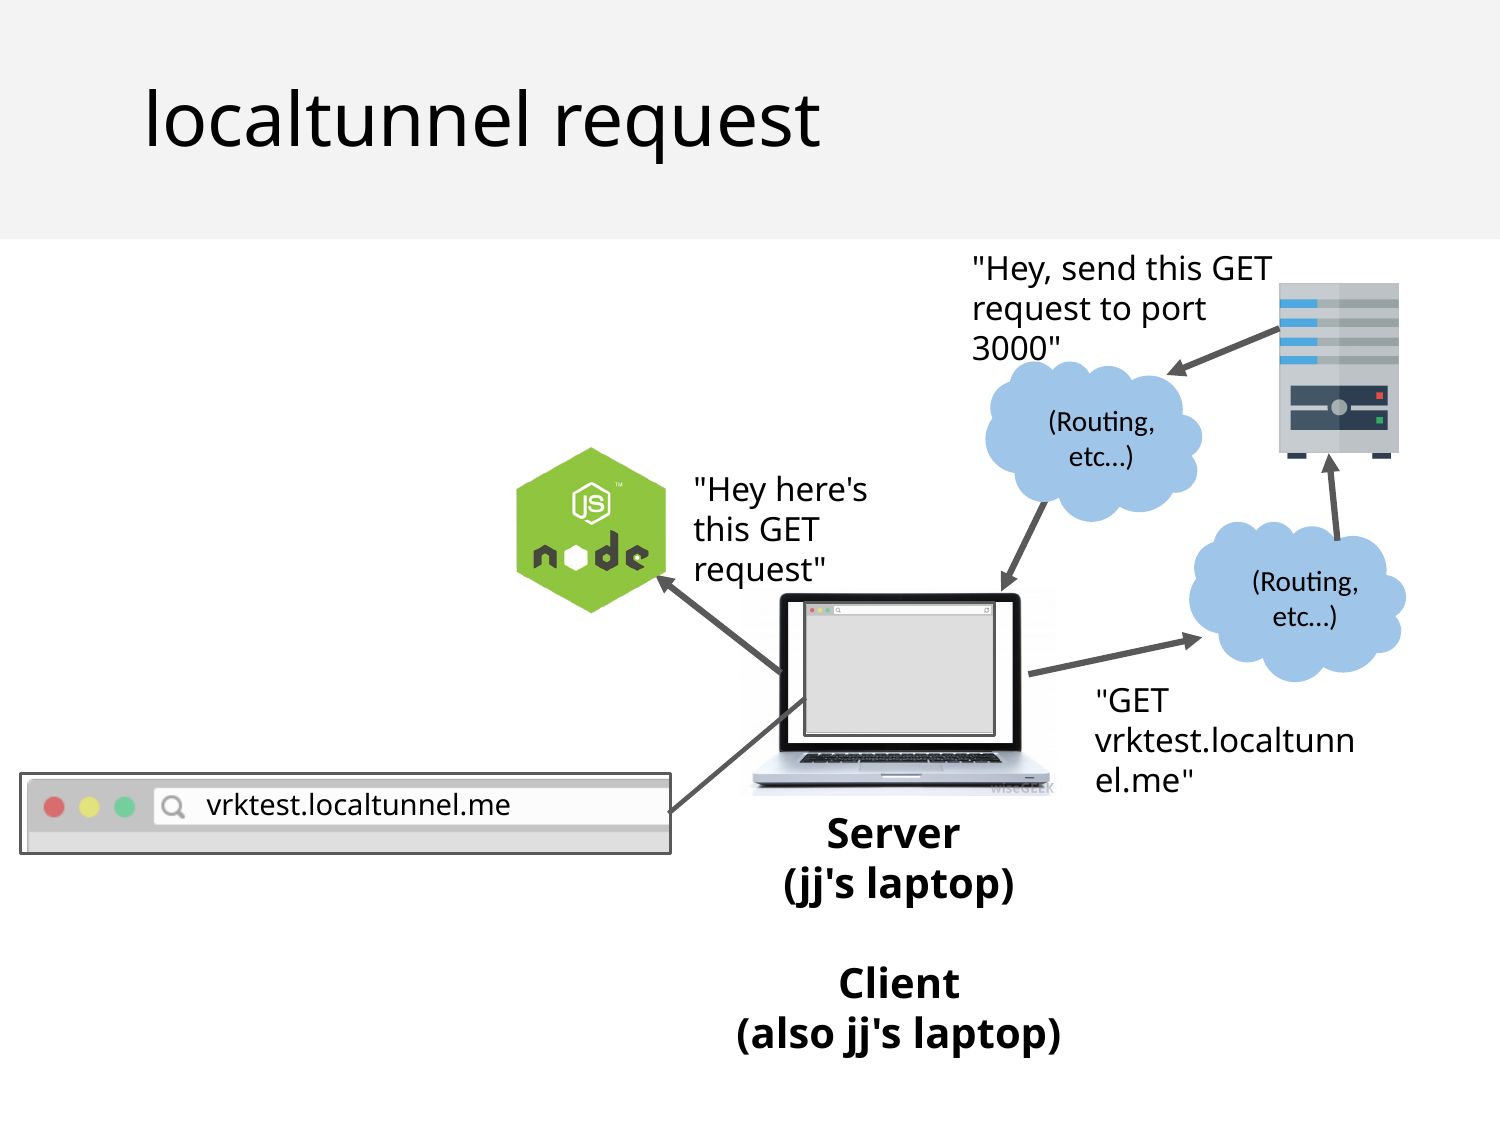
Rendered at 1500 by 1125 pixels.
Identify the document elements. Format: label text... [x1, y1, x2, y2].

text_box (Routing, etc…) [985, 361, 1203, 522]
text_box "GET vrktest.localtunnel.me" [1079, 664, 1387, 904]
text_box (Routing, etc…) [1189, 521, 1407, 683]
text_box vrktest.localtunnel.me [191, 771, 623, 843]
picture [740, 588, 1057, 796]
picture [22, 775, 669, 852]
text_box "Hey, send this GET request to port 3000" [956, 232, 1300, 348]
picture [805, 603, 994, 735]
picture [740, 693, 803, 749]
picture [505, 445, 676, 616]
picture [1244, 279, 1432, 467]
title localtunnel request [128, 56, 1372, 183]
text_box "Hey here's this GET request" [678, 453, 910, 693]
text_box Server (jj's laptop) Client (also jj's laptop) [678, 816, 1121, 1047]
